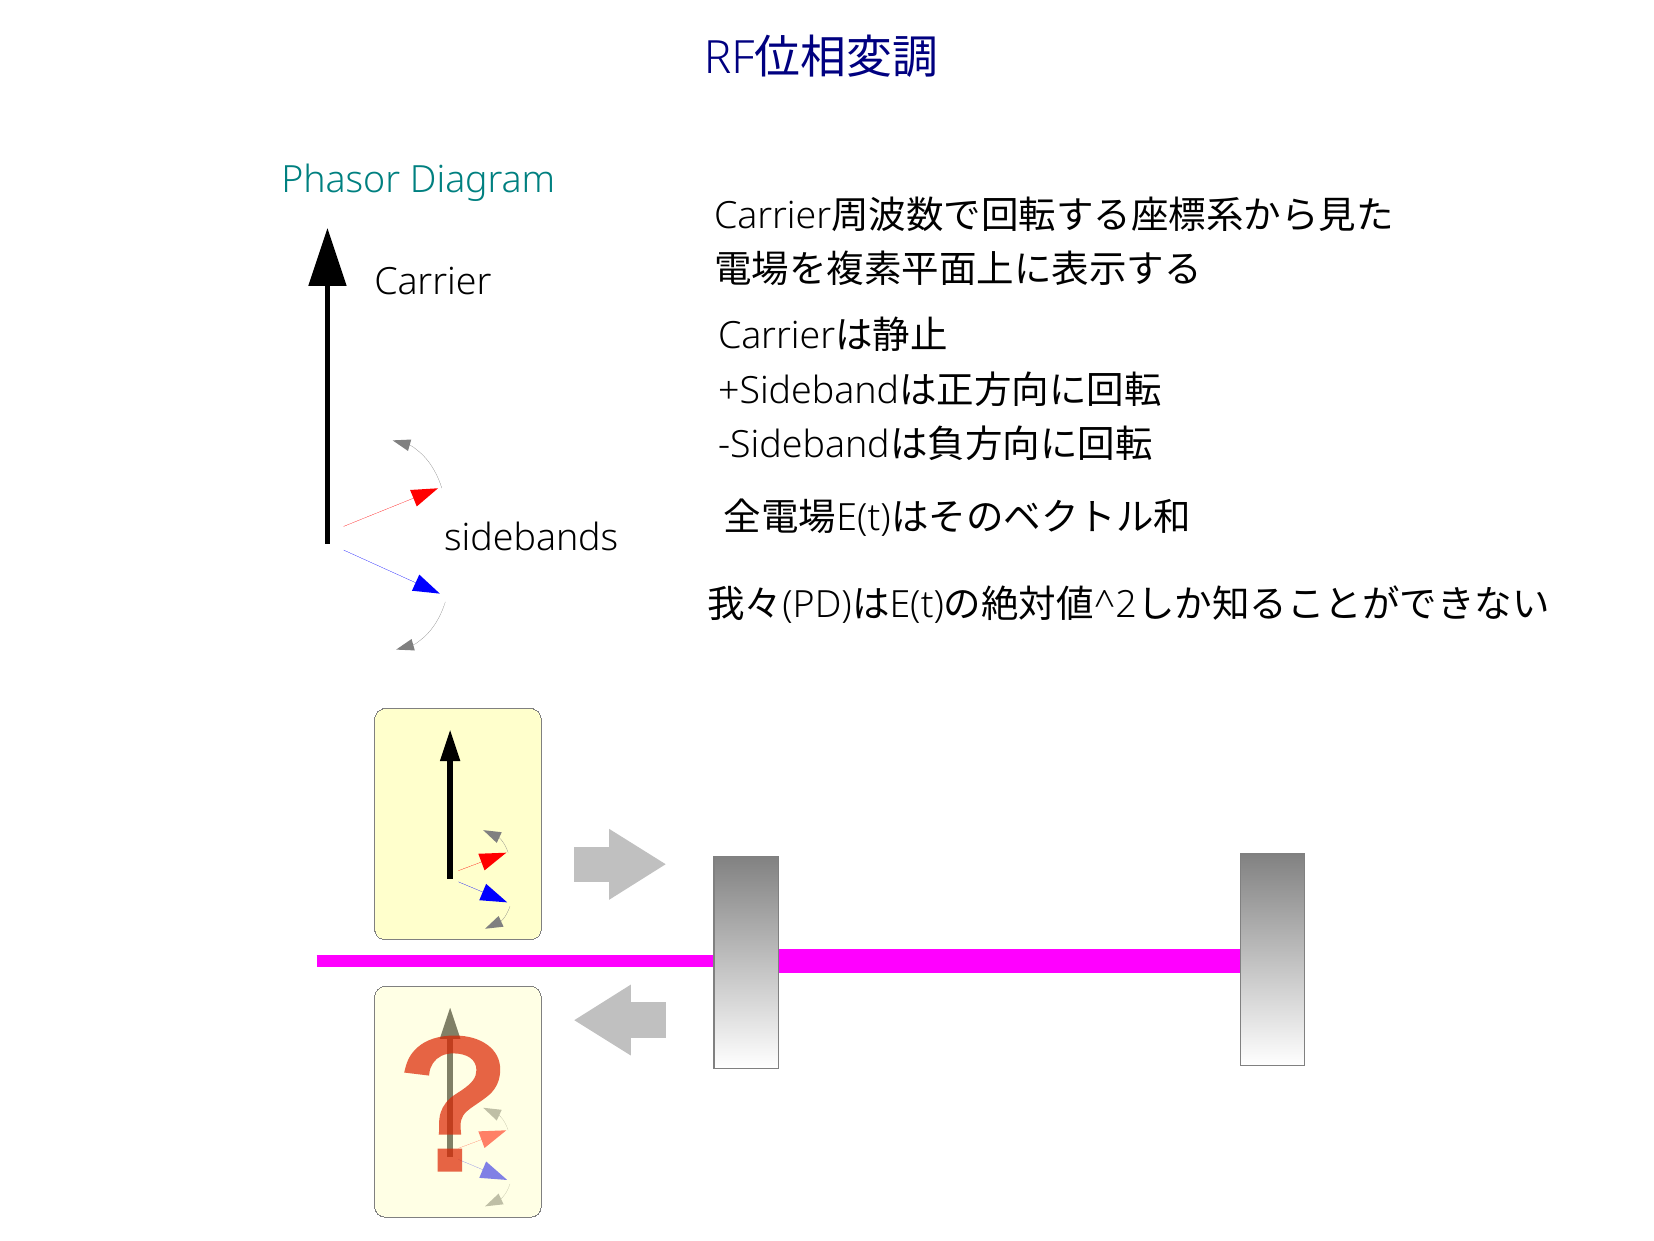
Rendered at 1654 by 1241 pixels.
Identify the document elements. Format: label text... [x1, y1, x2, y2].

text_box sidebands [429, 503, 650, 575]
text_box [1240, 853, 1305, 1066]
text_box Carrier周波数で回転する座標系から見た 電場を複素平面上に表示する [699, 177, 1447, 305]
text_box Carrierは静止 +Sidebandは正方向に回転 -Sidebandは負方向に回転 [703, 297, 1248, 482]
text_box 全電場E(t)はそのベクトル和 [709, 482, 1221, 551]
text_box [374, 708, 542, 940]
text_box [374, 986, 542, 1218]
text_box Phasor Diagram [266, 144, 596, 217]
text_box RF位相変調 [689, 13, 965, 97]
text_box Carrier [359, 246, 520, 319]
text_box 我々(PD)はE(t)の絶対値^2しか知ることができない [692, 566, 1594, 639]
text_box [713, 856, 779, 1069]
